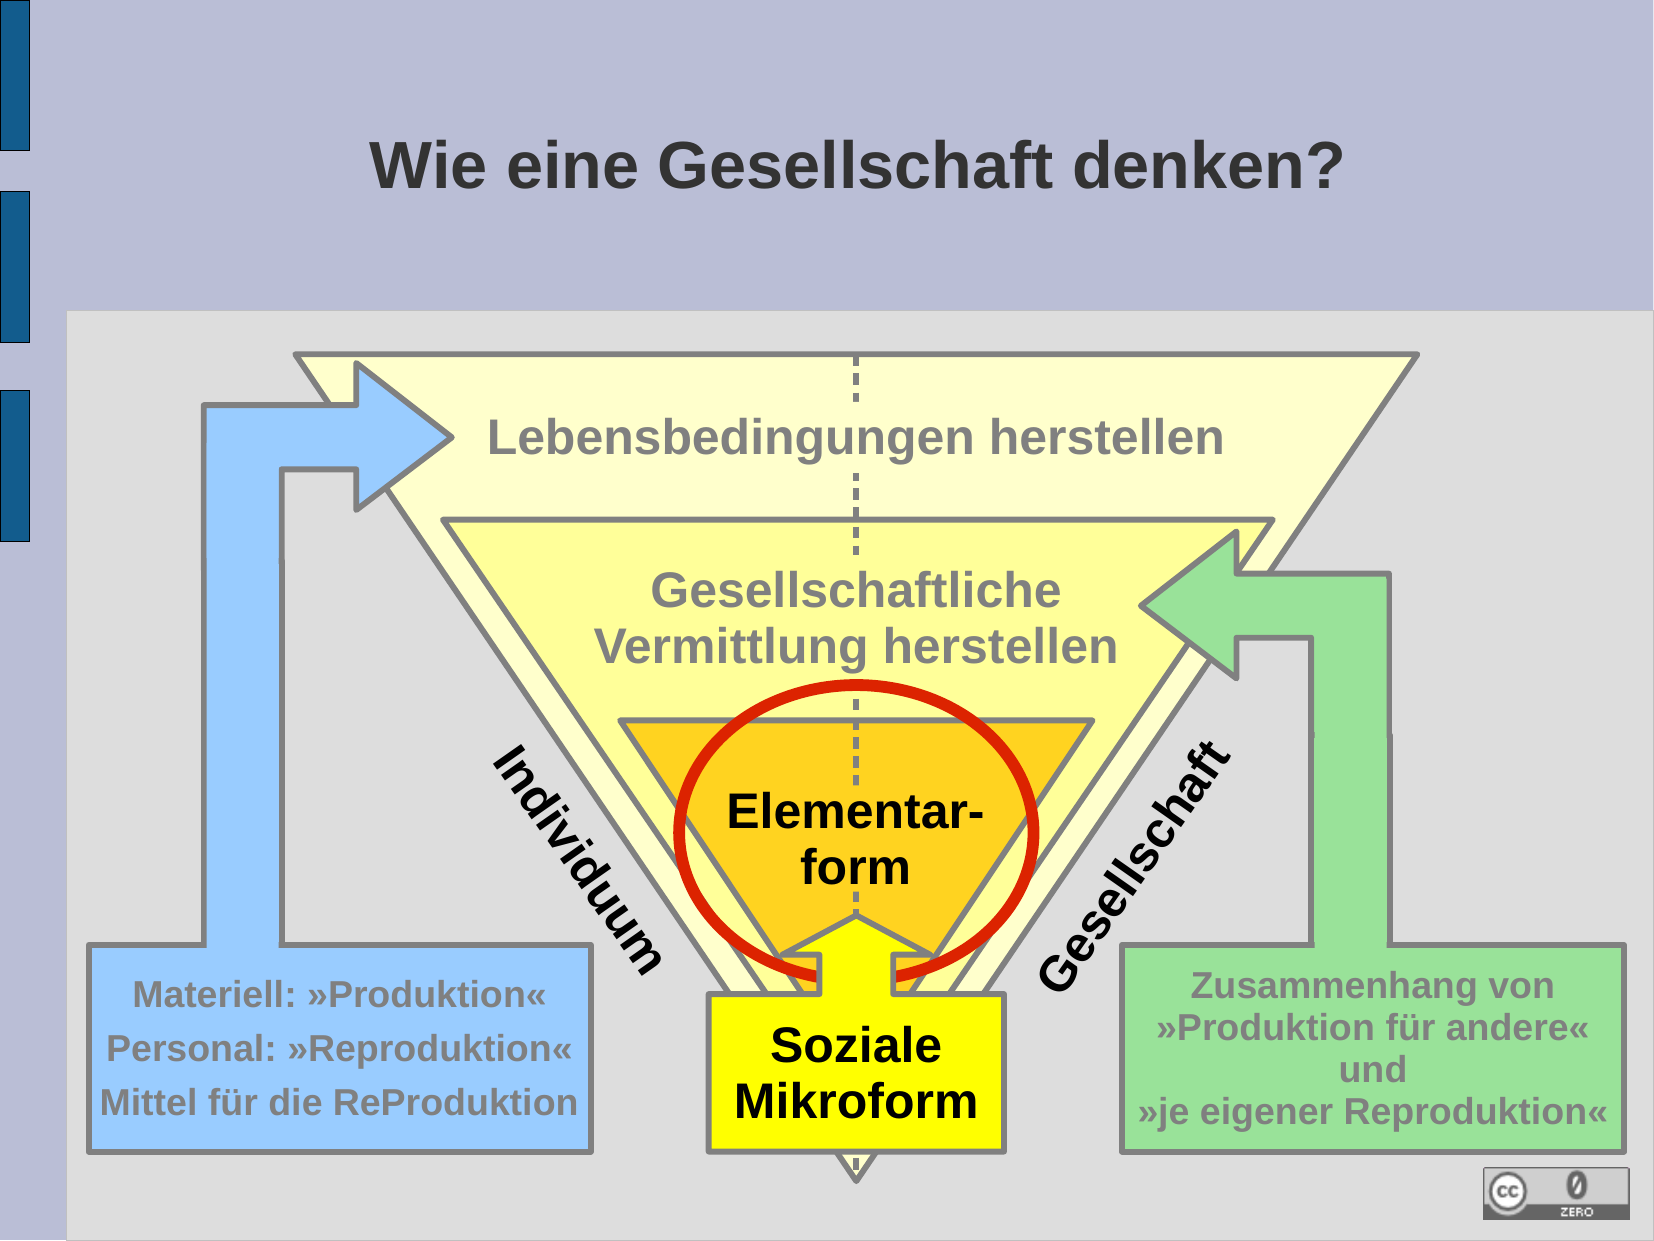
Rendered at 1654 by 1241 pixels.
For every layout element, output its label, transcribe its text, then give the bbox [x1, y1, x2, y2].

text_box Gesellschaft [1009, 713, 1256, 1023]
text_box Lebensbedingungen herstellen [472, 401, 1241, 473]
text_box Soziale Mikroform [708, 915, 1004, 1152]
text_box Elementar- form [726, 783, 985, 896]
text_box Gesellschaftliche Vermittlung herstellen [578, 555, 1134, 683]
text_box Zusammenhang von »Produktion für andere« und »je eigener Reproduktion« [1122, 944, 1625, 1152]
text_box [836, 1152, 877, 1178]
text_box Individuum [467, 718, 697, 1003]
text_box Materiell: »Produktion« Personal: »Reproduktion« Mittel für die ReProduktion [88, 944, 591, 1152]
picture [1483, 1167, 1630, 1220]
title Wie eine Gesellschaft denken? [121, 61, 1595, 269]
text_box [686, 691, 1027, 970]
text_box [203, 354, 1418, 994]
